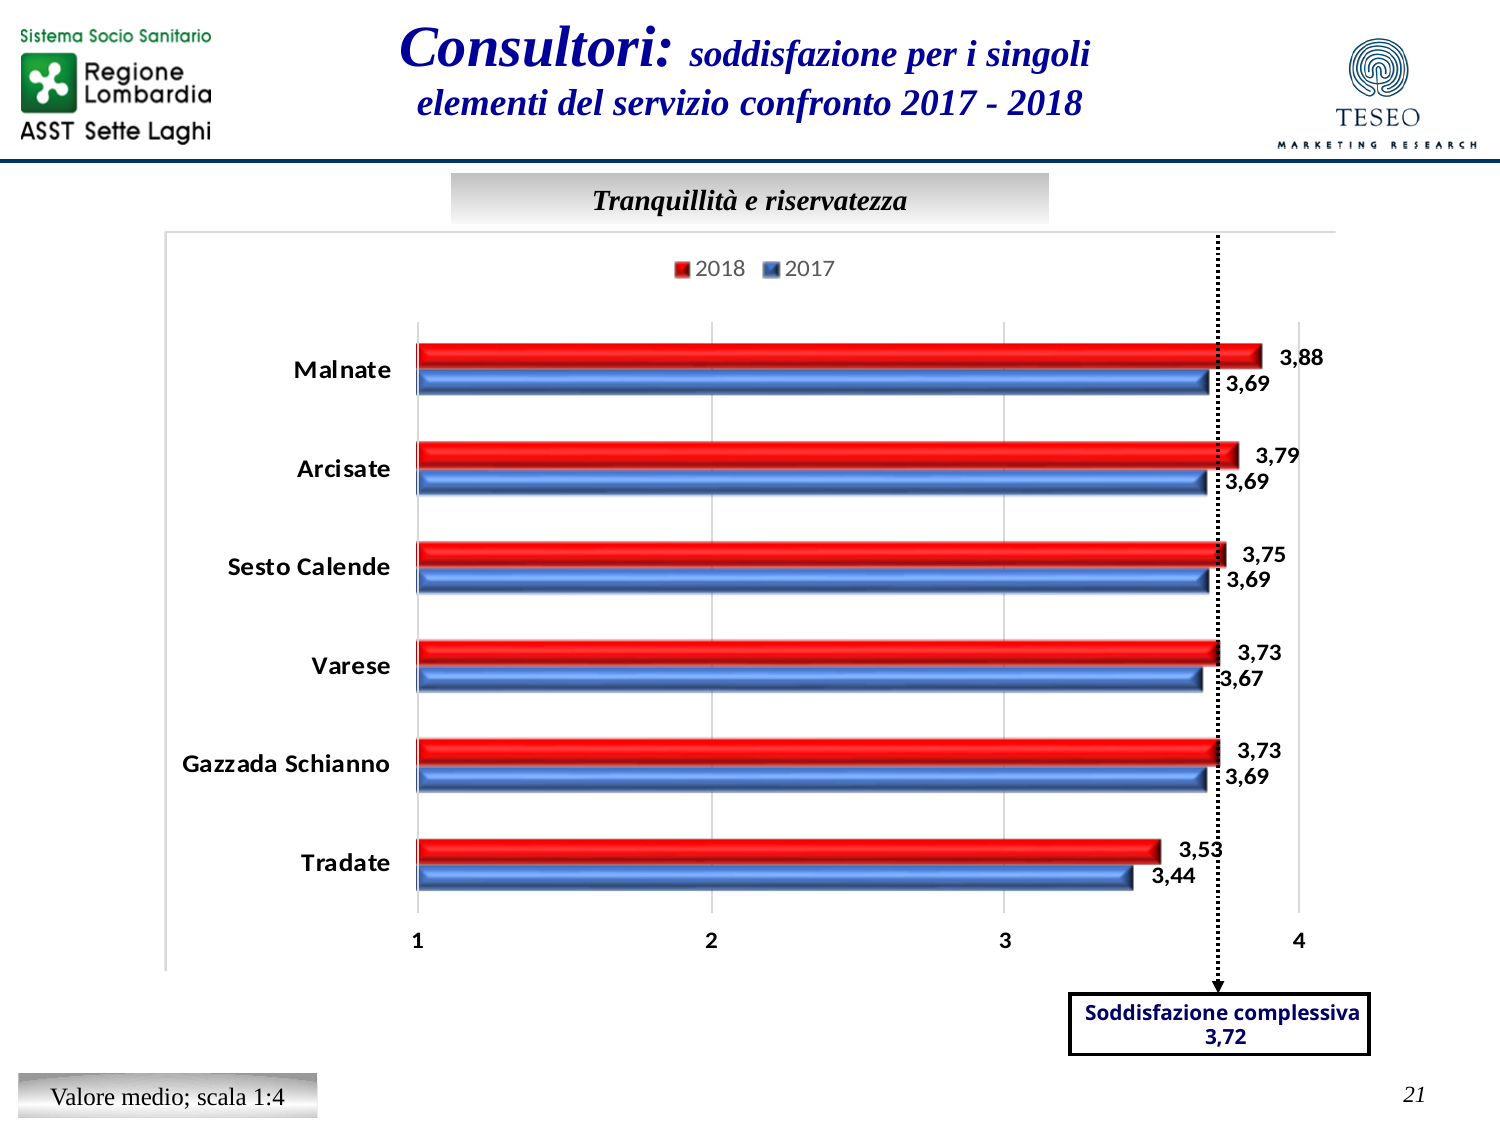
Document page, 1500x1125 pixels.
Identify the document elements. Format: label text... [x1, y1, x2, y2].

text_box Valore medio; scala 1:4 [18, 1073, 318, 1118]
text_box Soddisfazione complessiva 3,72 [1070, 993, 1370, 1055]
picture [164, 231, 1336, 971]
text_box Consultori: soddisfazione per i singoli elementi del servizio confronto 2017 - 2018 [206, 25, 1294, 151]
picture [1294, 30, 1481, 149]
text_box Tranquillità e riservatezza [451, 173, 1049, 224]
picture [21, 26, 206, 148]
